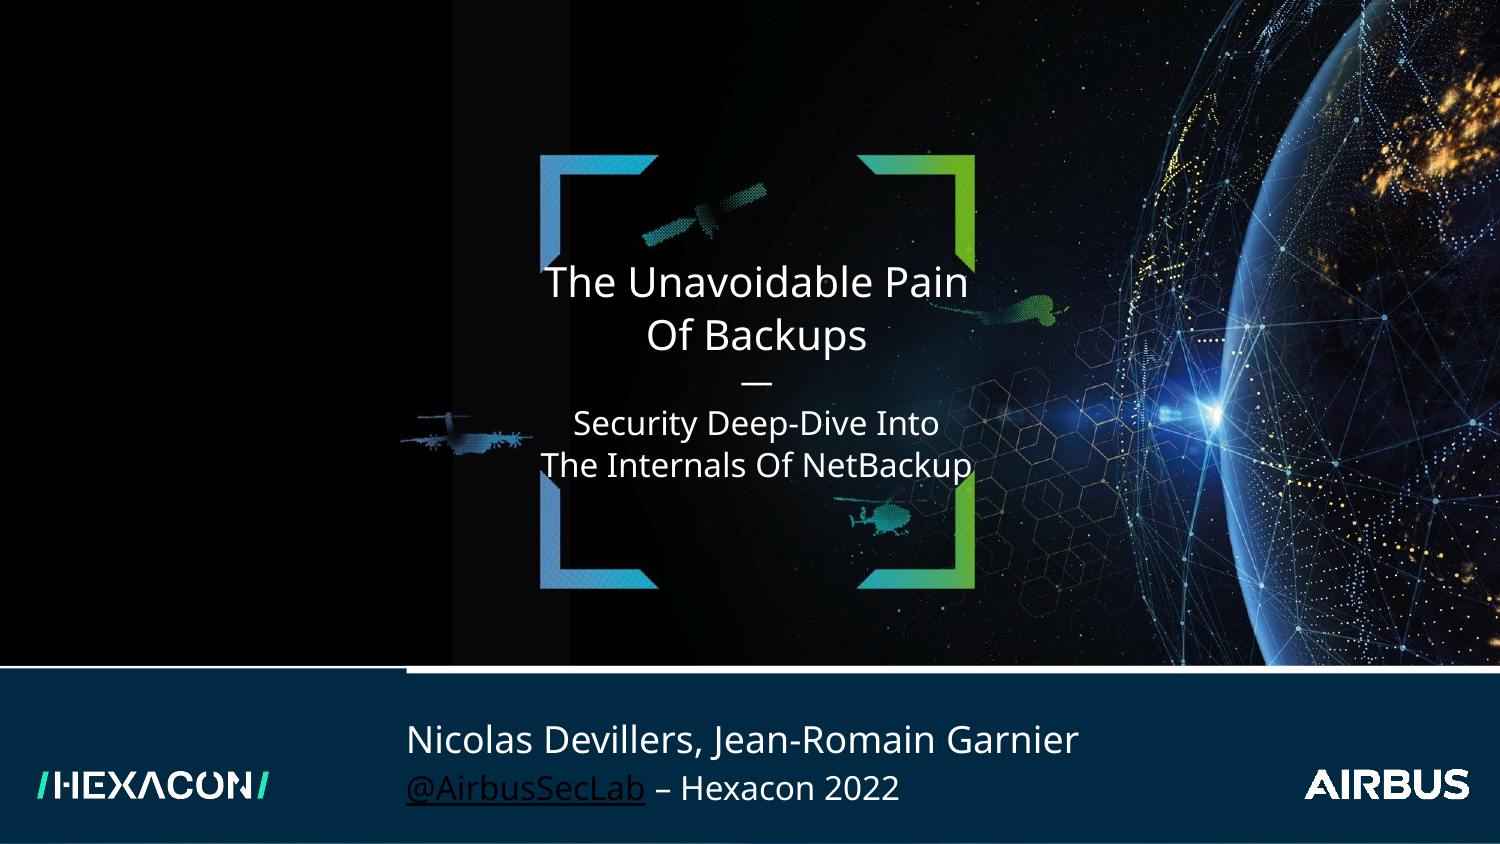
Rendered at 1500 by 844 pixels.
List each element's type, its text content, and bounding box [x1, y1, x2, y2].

picture [1299, 758, 1477, 803]
picture [36, 770, 270, 800]
list Nicolas Devillers, Jean-Romain Garnier @AirbusSecLab – Hexacon 2022 [405, 708, 1262, 829]
picture [0, 0, 1500, 665]
title The Unavoidable Pain Of Backups — Security Deep-Dive Into The Internals Of NetBackup [536, 151, 978, 586]
